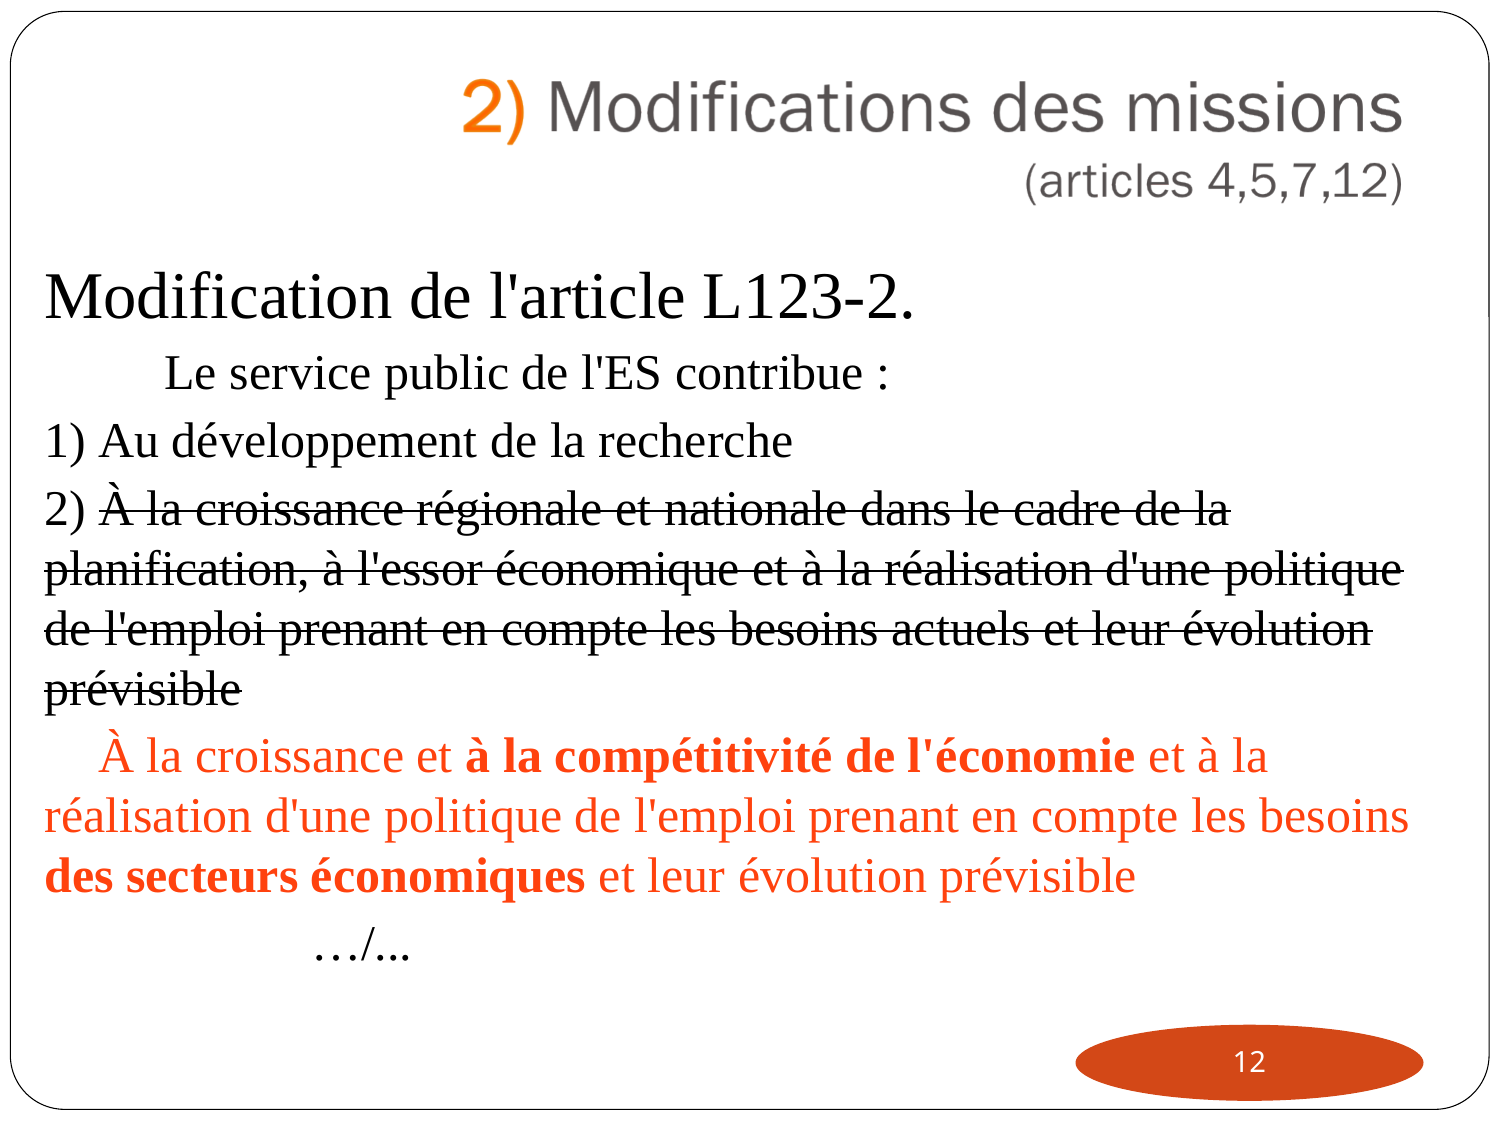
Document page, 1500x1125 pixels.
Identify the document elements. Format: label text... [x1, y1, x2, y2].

text_box Modification de l'article L123-2. Le service public de l'ES contribue : Au développement de la recherche À la croissance régionale et nationale dans le cadre de la planification, à l'essor économique et à la réalisation d'une politique de l'emploi prenant en compte les besoins actuels et leur évolution prévisible À la croissance et à la compétitivité de l'économie et à la réalisation d'une politique de l'emploi prenant en compte les besoins des secteurs économiques et leur évolution prévisible …/... [29, 244, 1477, 1004]
picture [186, 55, 1419, 223]
text_box <numéro> [1075, 1024, 1424, 1101]
